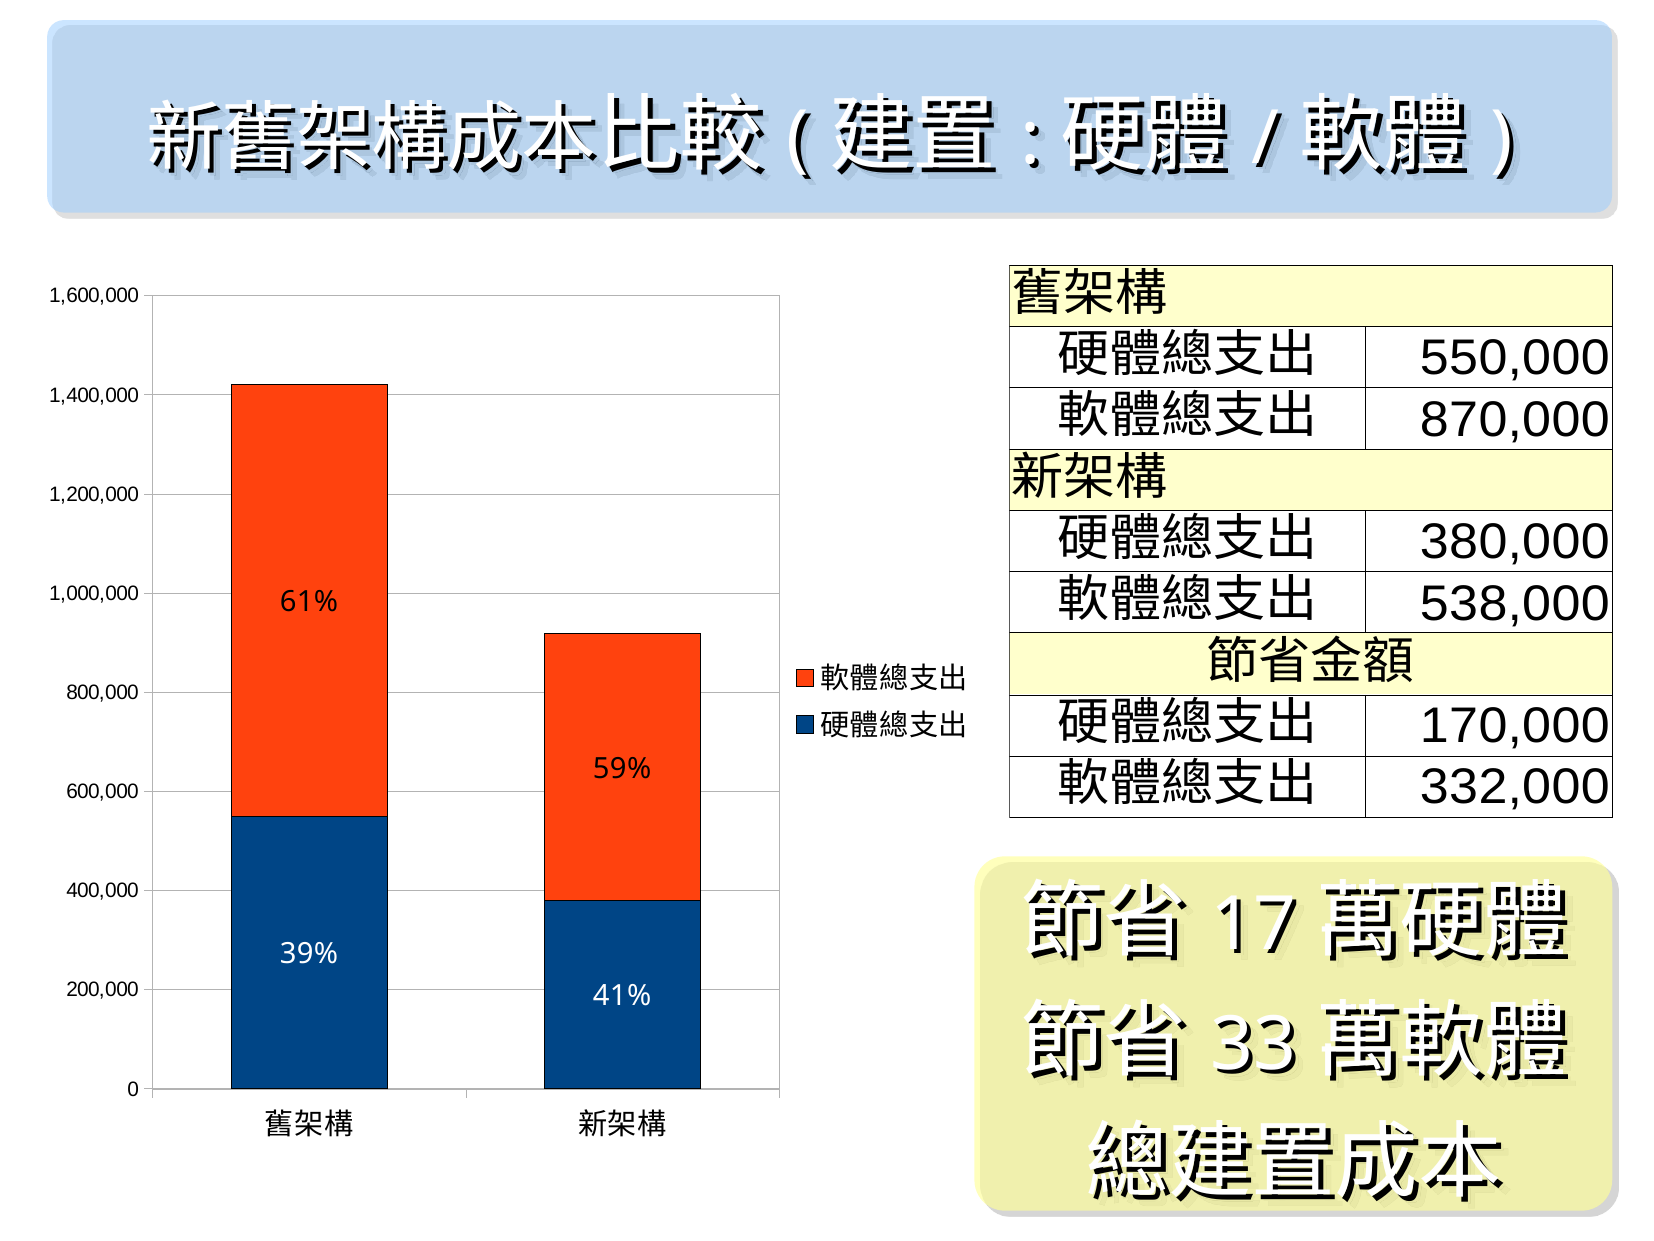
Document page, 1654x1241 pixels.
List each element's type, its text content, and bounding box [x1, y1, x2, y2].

text_box 節省17萬硬體 節省33萬軟體 總建置成本 [974, 856, 1613, 1211]
chart [1009, 265, 1615, 819]
chart [29, 265, 1004, 1182]
text_box 新舊架構成本比較(建置:硬體/軟體) [47, 20, 1613, 213]
